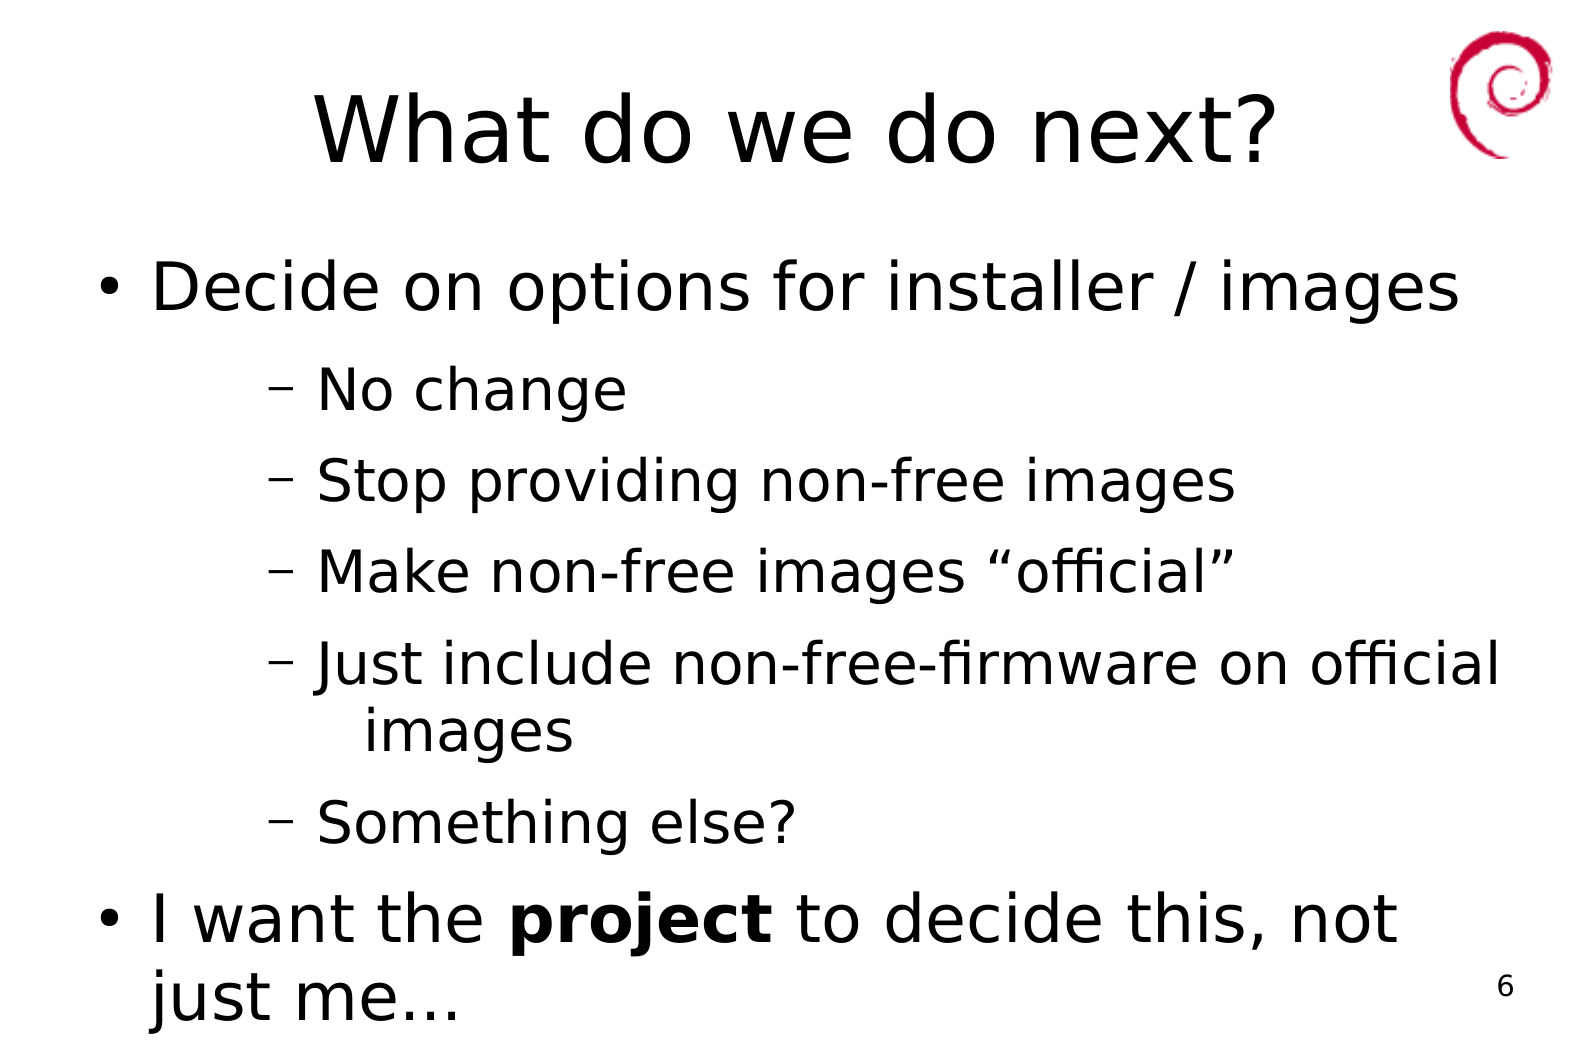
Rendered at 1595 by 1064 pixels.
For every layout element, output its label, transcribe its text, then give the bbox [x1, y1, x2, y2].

title What do we do next? [79, 42, 1515, 220]
picture [1450, 31, 1555, 159]
list Decide on options for installer / images No change Stop providing non-free images Make non-free images “official” Just include non-free-firmware on official images Something else? I want the project to decide this, not just me... [79, 248, 1515, 1037]
